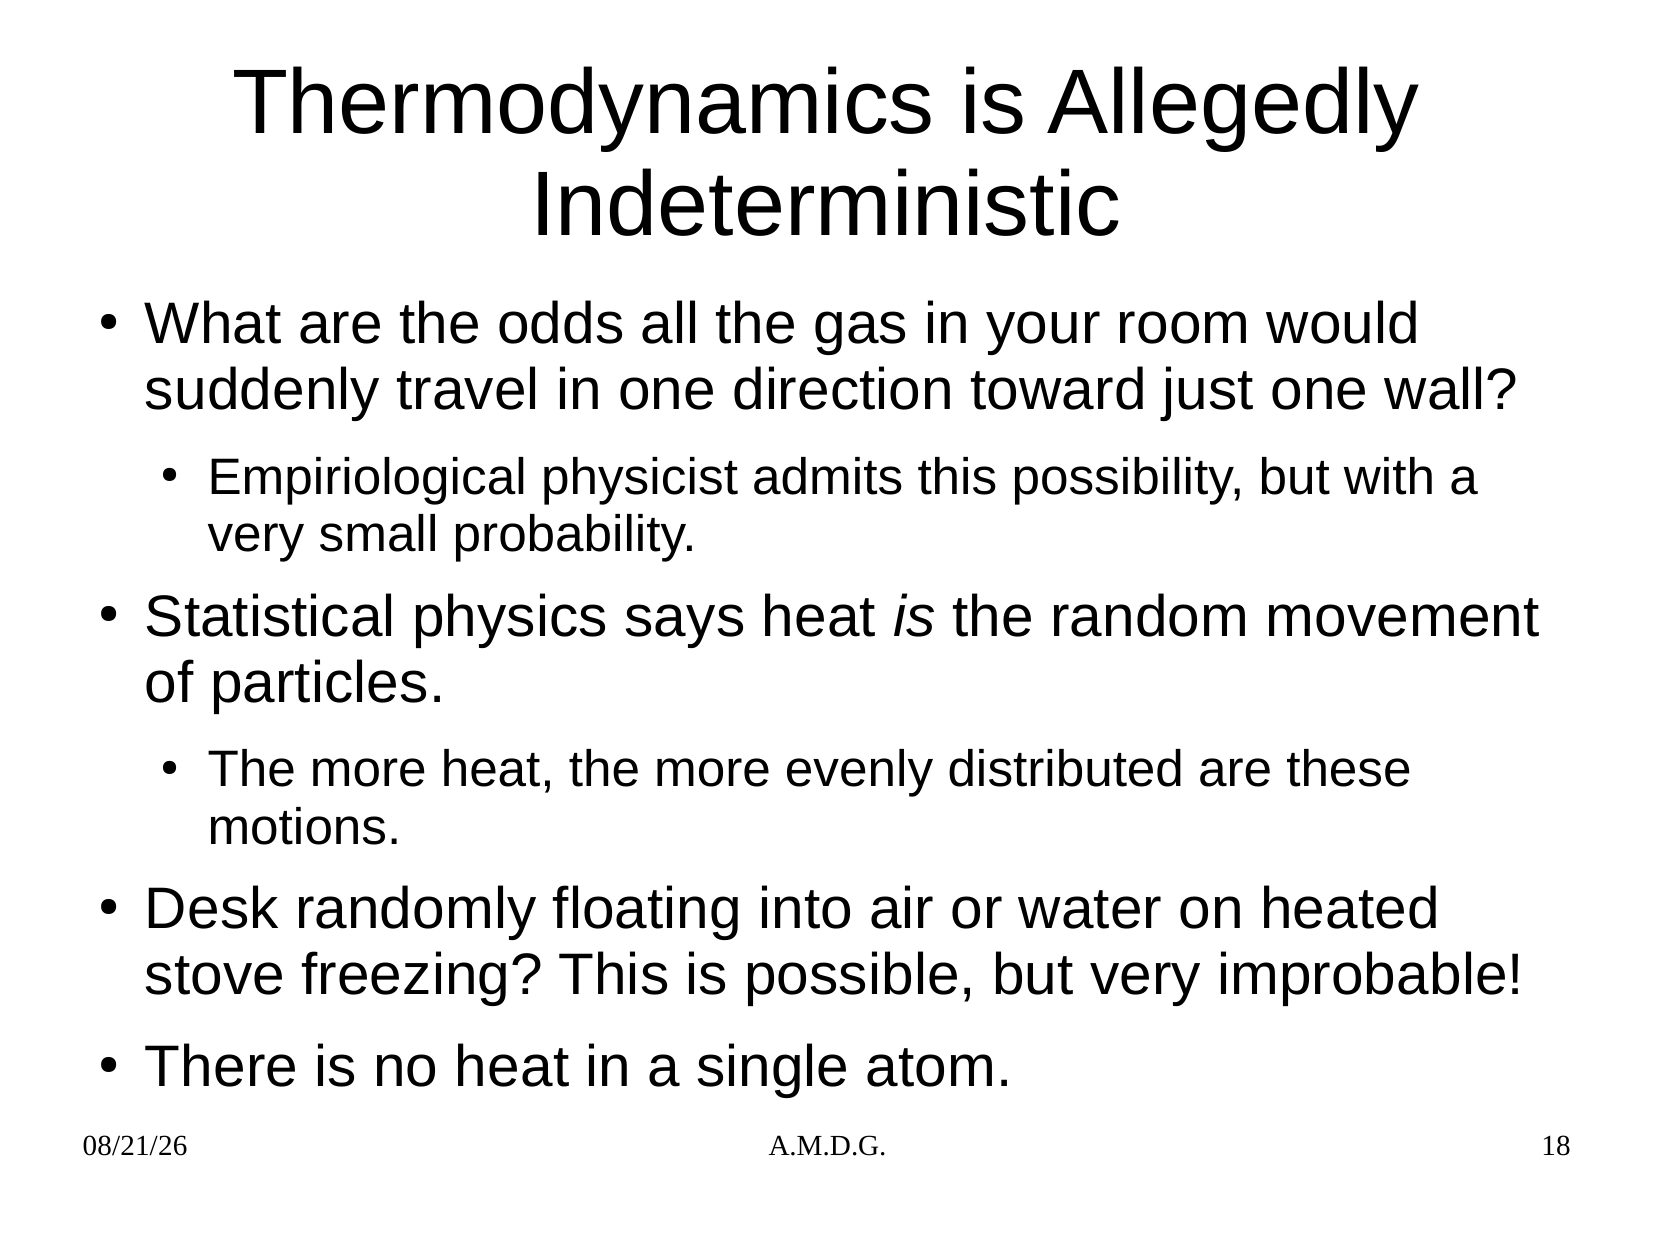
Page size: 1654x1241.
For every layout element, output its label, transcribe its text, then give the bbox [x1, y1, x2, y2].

title Thermodynamics is Allegedly Indeterministic [82, 49, 1571, 257]
list What are the odds all the gas in your room would suddenly travel in one direction toward just one wall? Empiriological physicist admits this possibility, but with a very small probability. Statistical physics says heat is the random movement of particles. The more heat, the more evenly distributed are these motions. Desk randomly floating into air or water on heated stove freezing? This is possible, but very improbable! There is no heat in a single atom. [82, 290, 1571, 1109]
